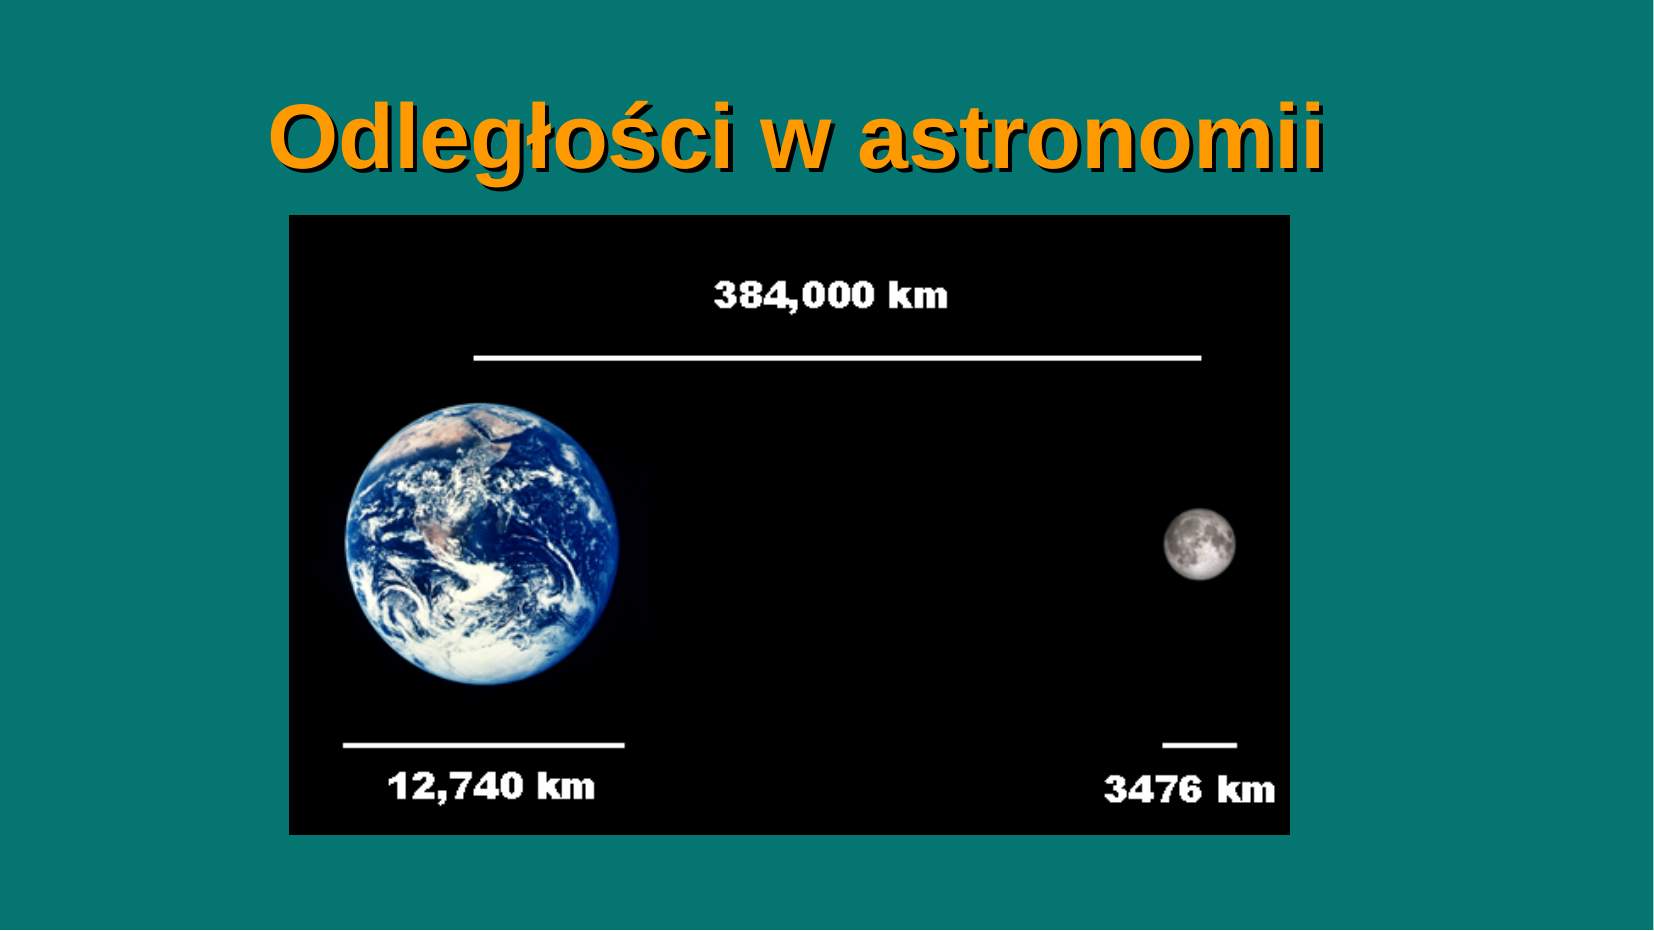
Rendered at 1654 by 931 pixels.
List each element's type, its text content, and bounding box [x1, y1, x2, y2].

picture [289, 215, 1290, 835]
title Odległości w astronomii [239, 58, 1356, 215]
